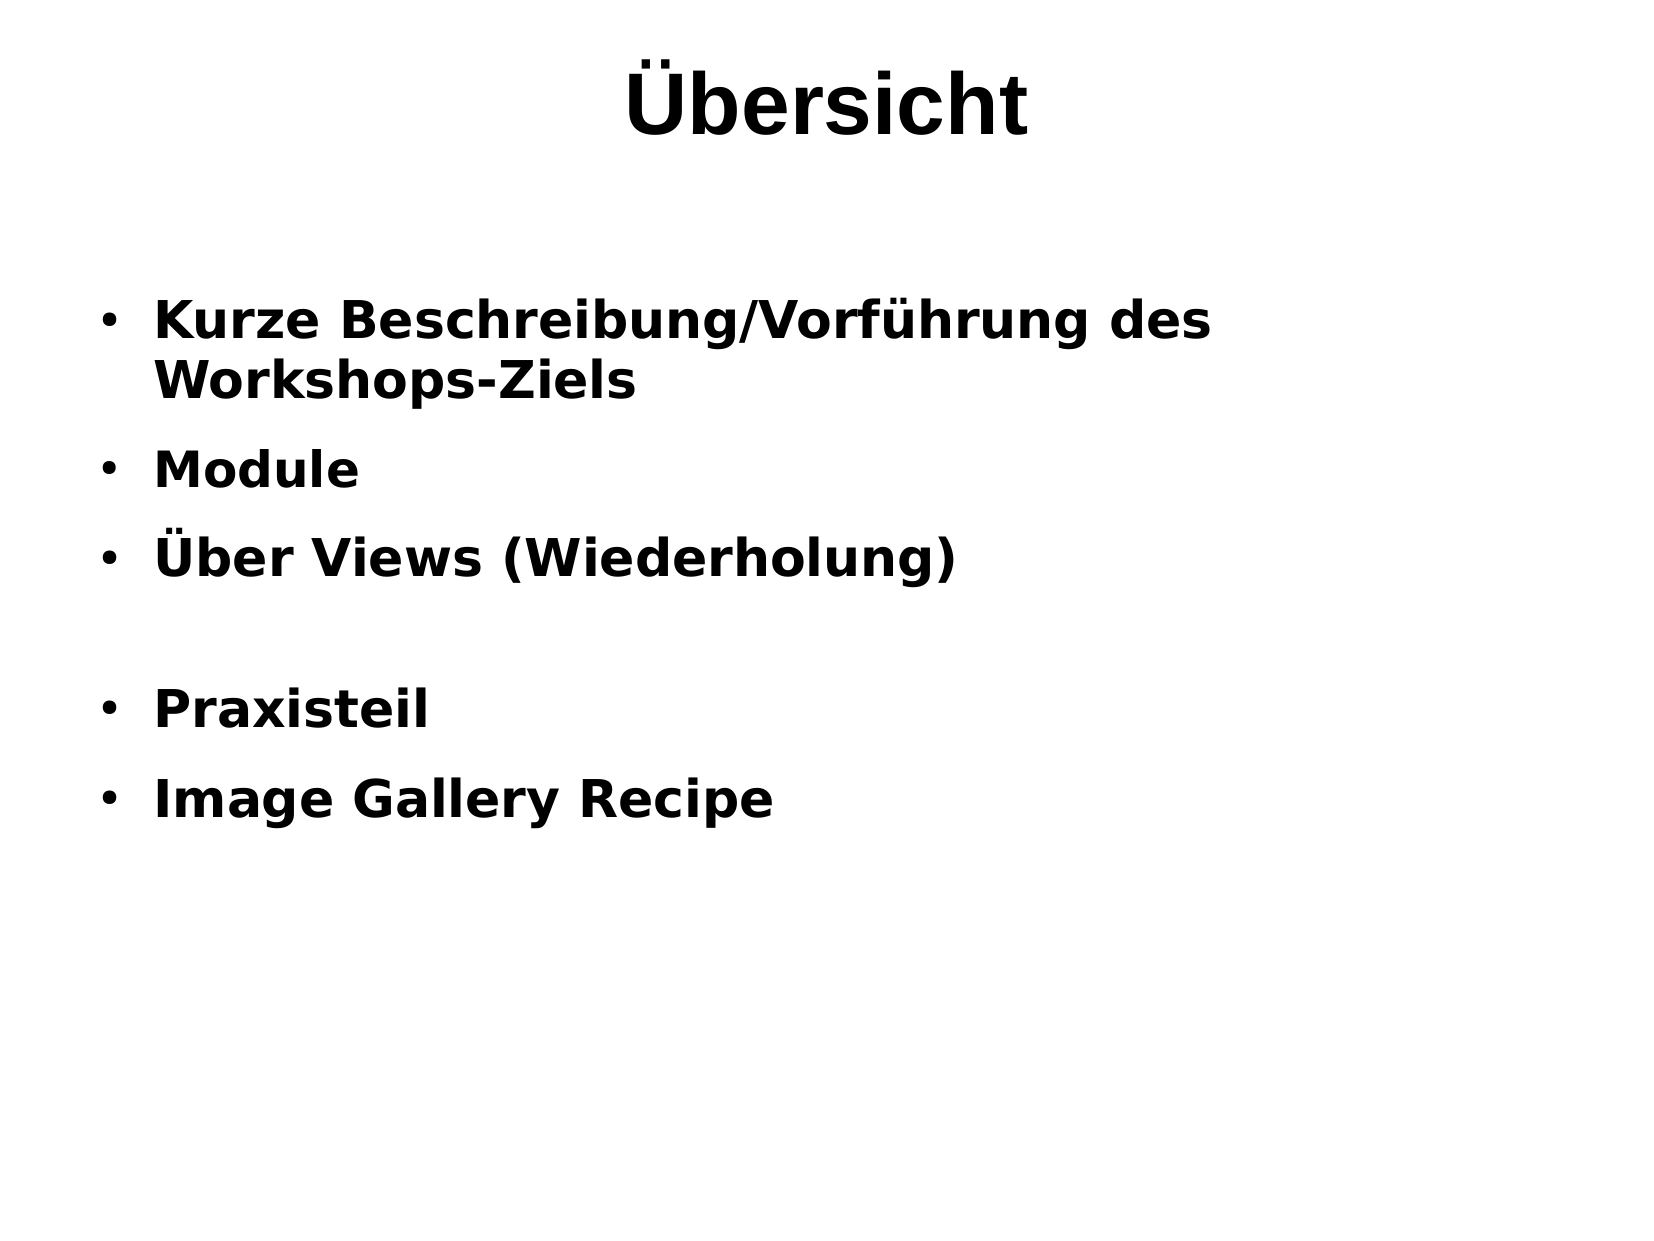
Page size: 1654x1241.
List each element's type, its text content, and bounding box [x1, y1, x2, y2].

list Kurze Beschreibung/Vorführung des Workshops-Ziels Module Über Views (Wiederholung) Praxisteil Image Gallery Recipe [82, 290, 1571, 1109]
title Übersicht [82, 40, 1571, 266]
